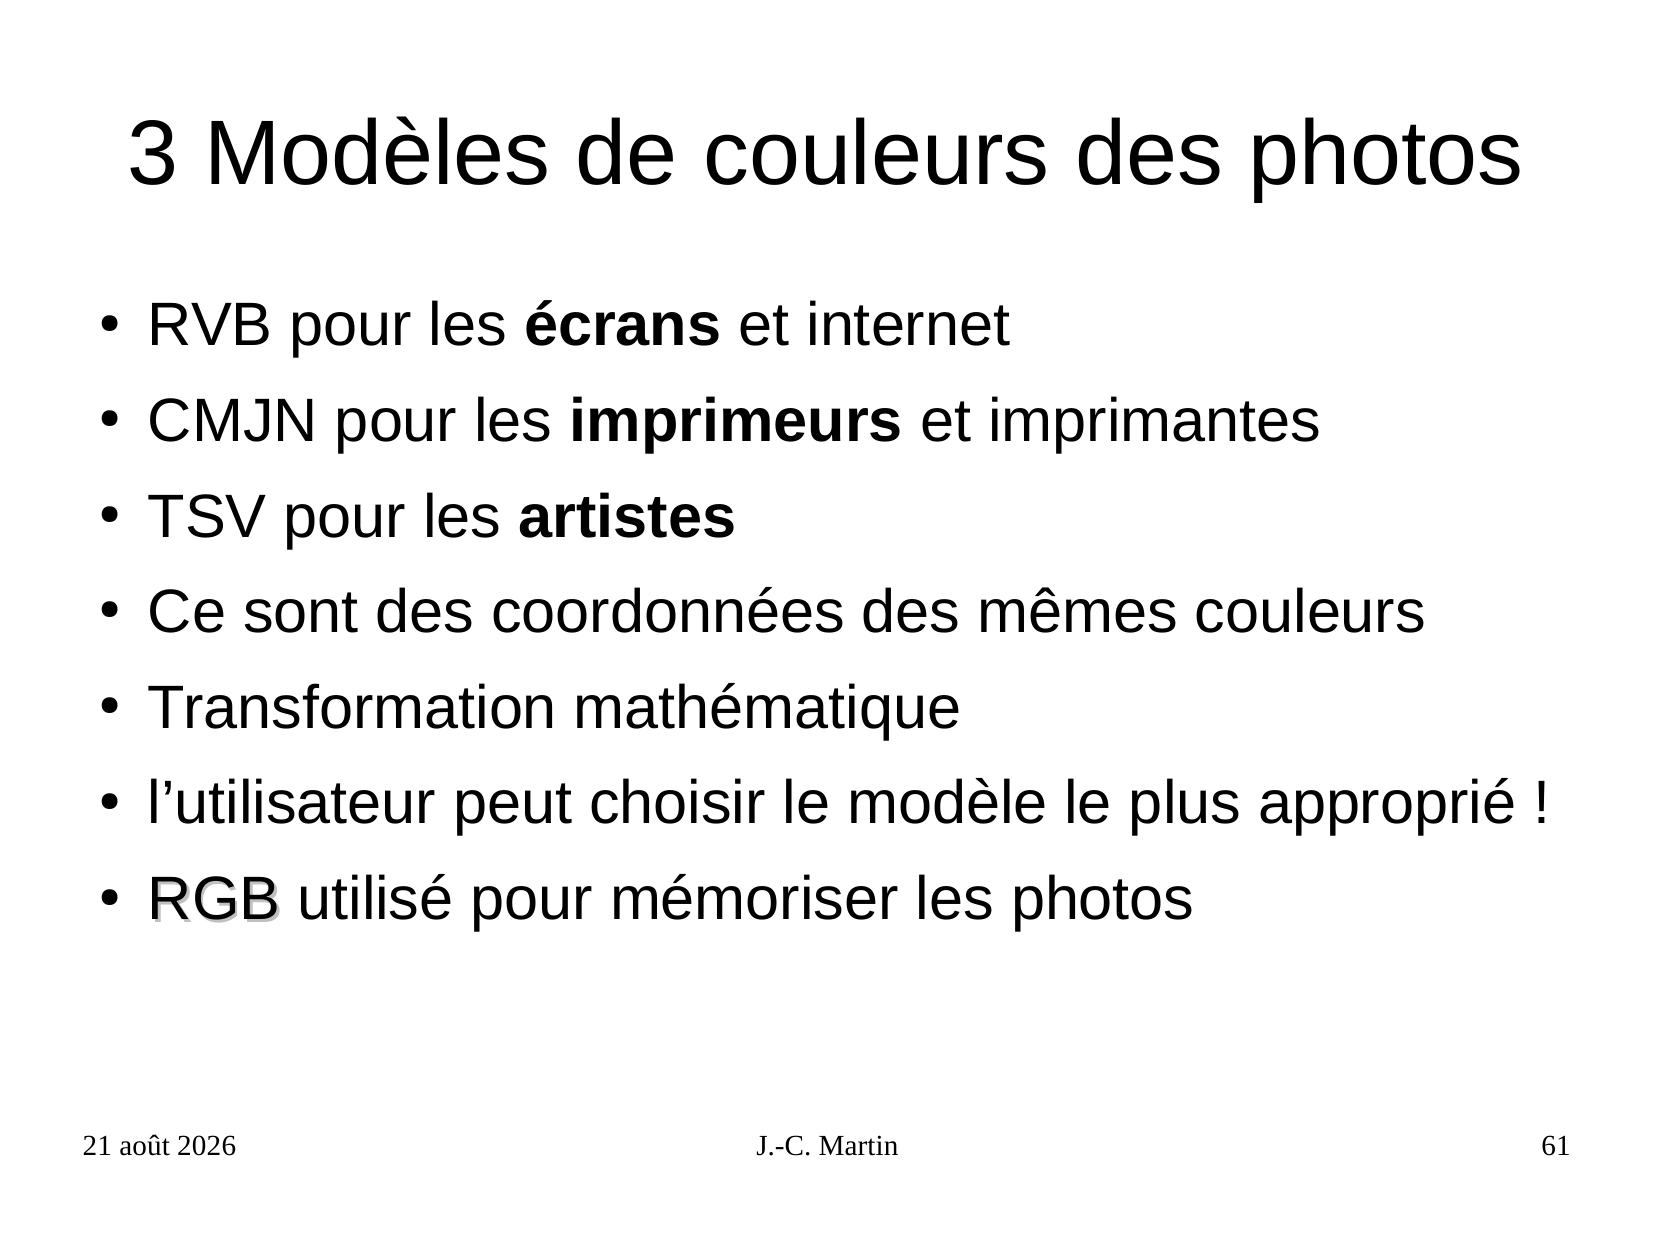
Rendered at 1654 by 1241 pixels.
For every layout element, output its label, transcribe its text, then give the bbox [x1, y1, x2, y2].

title 3 Modèles de couleurs des photos [82, 49, 1571, 257]
list RVB pour les écrans et internet CMJN pour les imprimeurs et imprimantes TSV pour les artistes Ce sont des coordonnées des mêmes couleurs Transformation mathématique l’utilisateur peut choisir le modèle le plus approprié ! RGB utilisé pour mémoriser les photos [82, 290, 1571, 1010]
